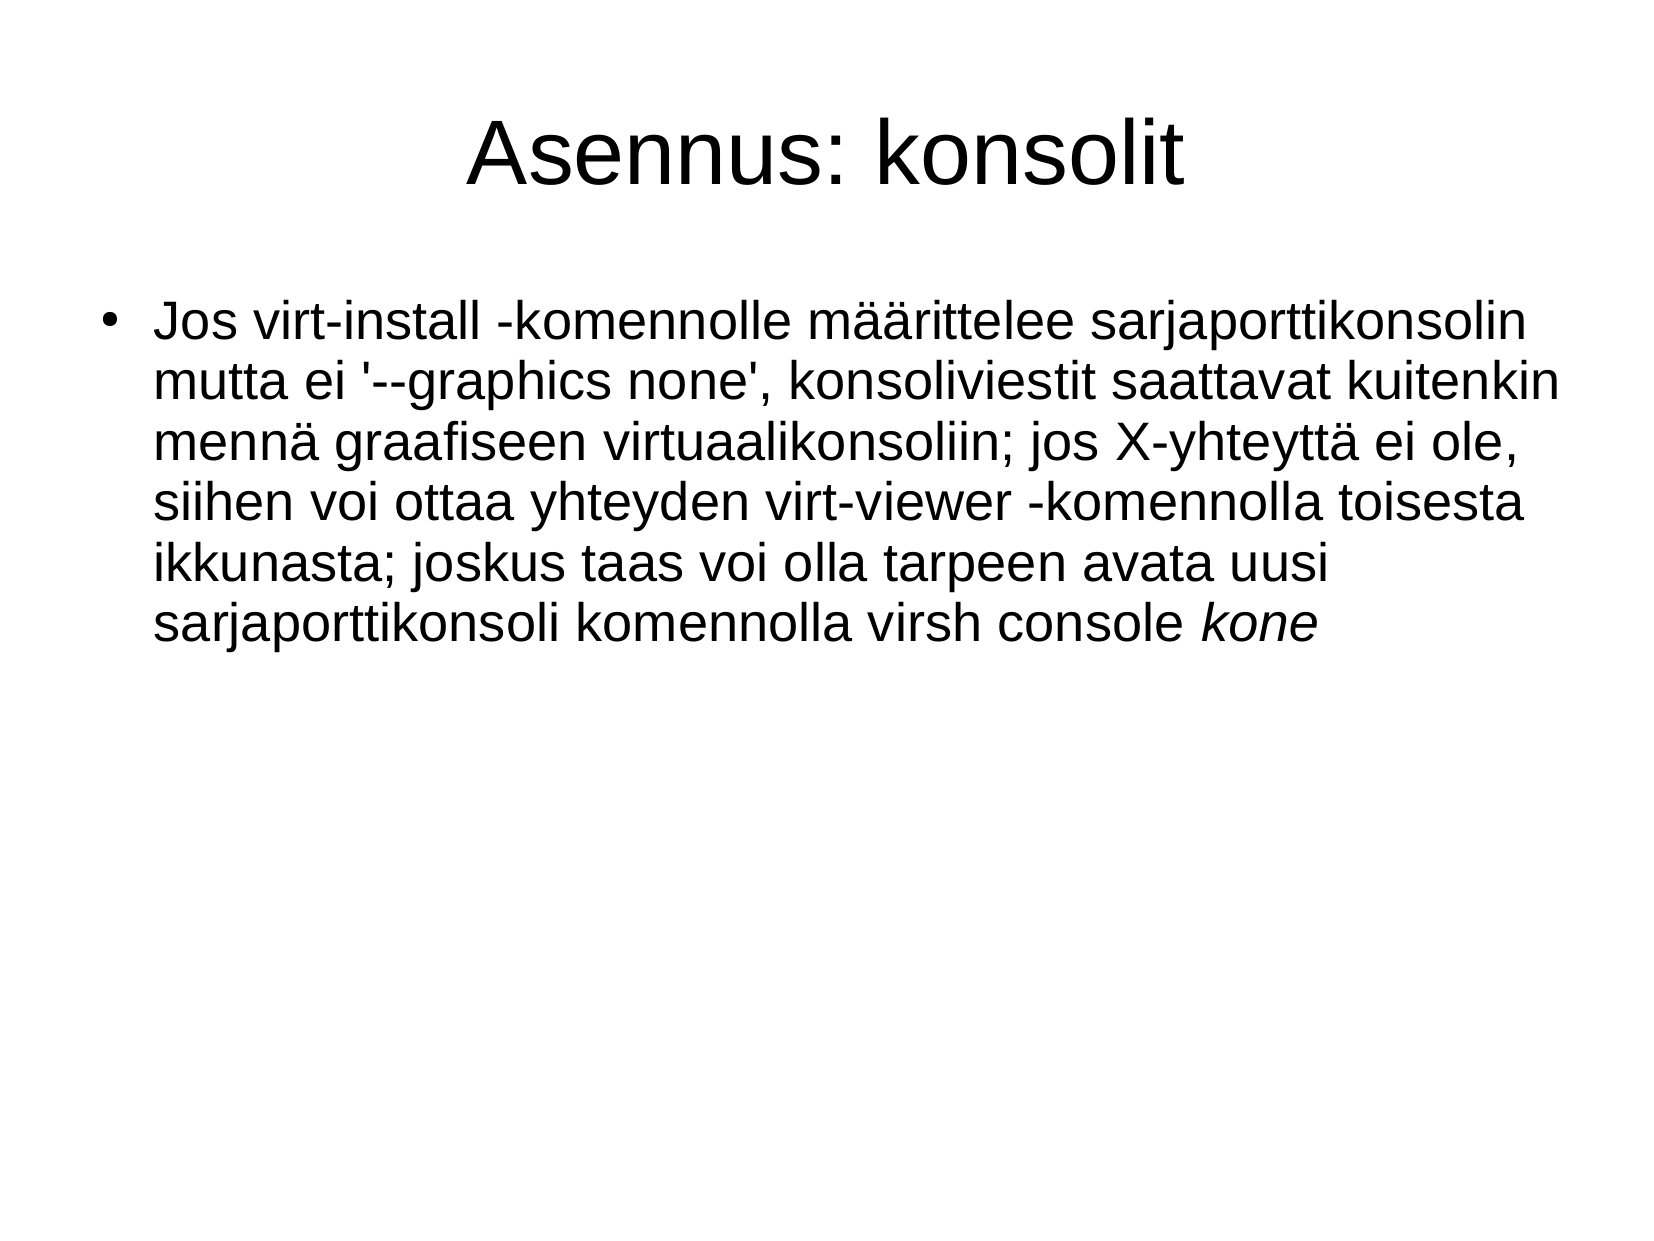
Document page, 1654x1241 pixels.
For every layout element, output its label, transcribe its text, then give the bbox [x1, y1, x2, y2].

list Jos virt-install -komennolle määrittelee sarjaporttikonsolin mutta ei '--graphics none', konsoliviestit saattavat kuitenkin mennä graafiseen virtuaalikonsoliin; jos X-yhteyttä ei ole, siihen voi ottaa yhteyden virt-viewer -komennolla toisesta ikkunasta; joskus taas voi olla tarpeen avata uusi sarjaporttikonsoli komennolla virsh console kone [82, 290, 1571, 1010]
title Asennus: konsolit [82, 49, 1571, 257]
